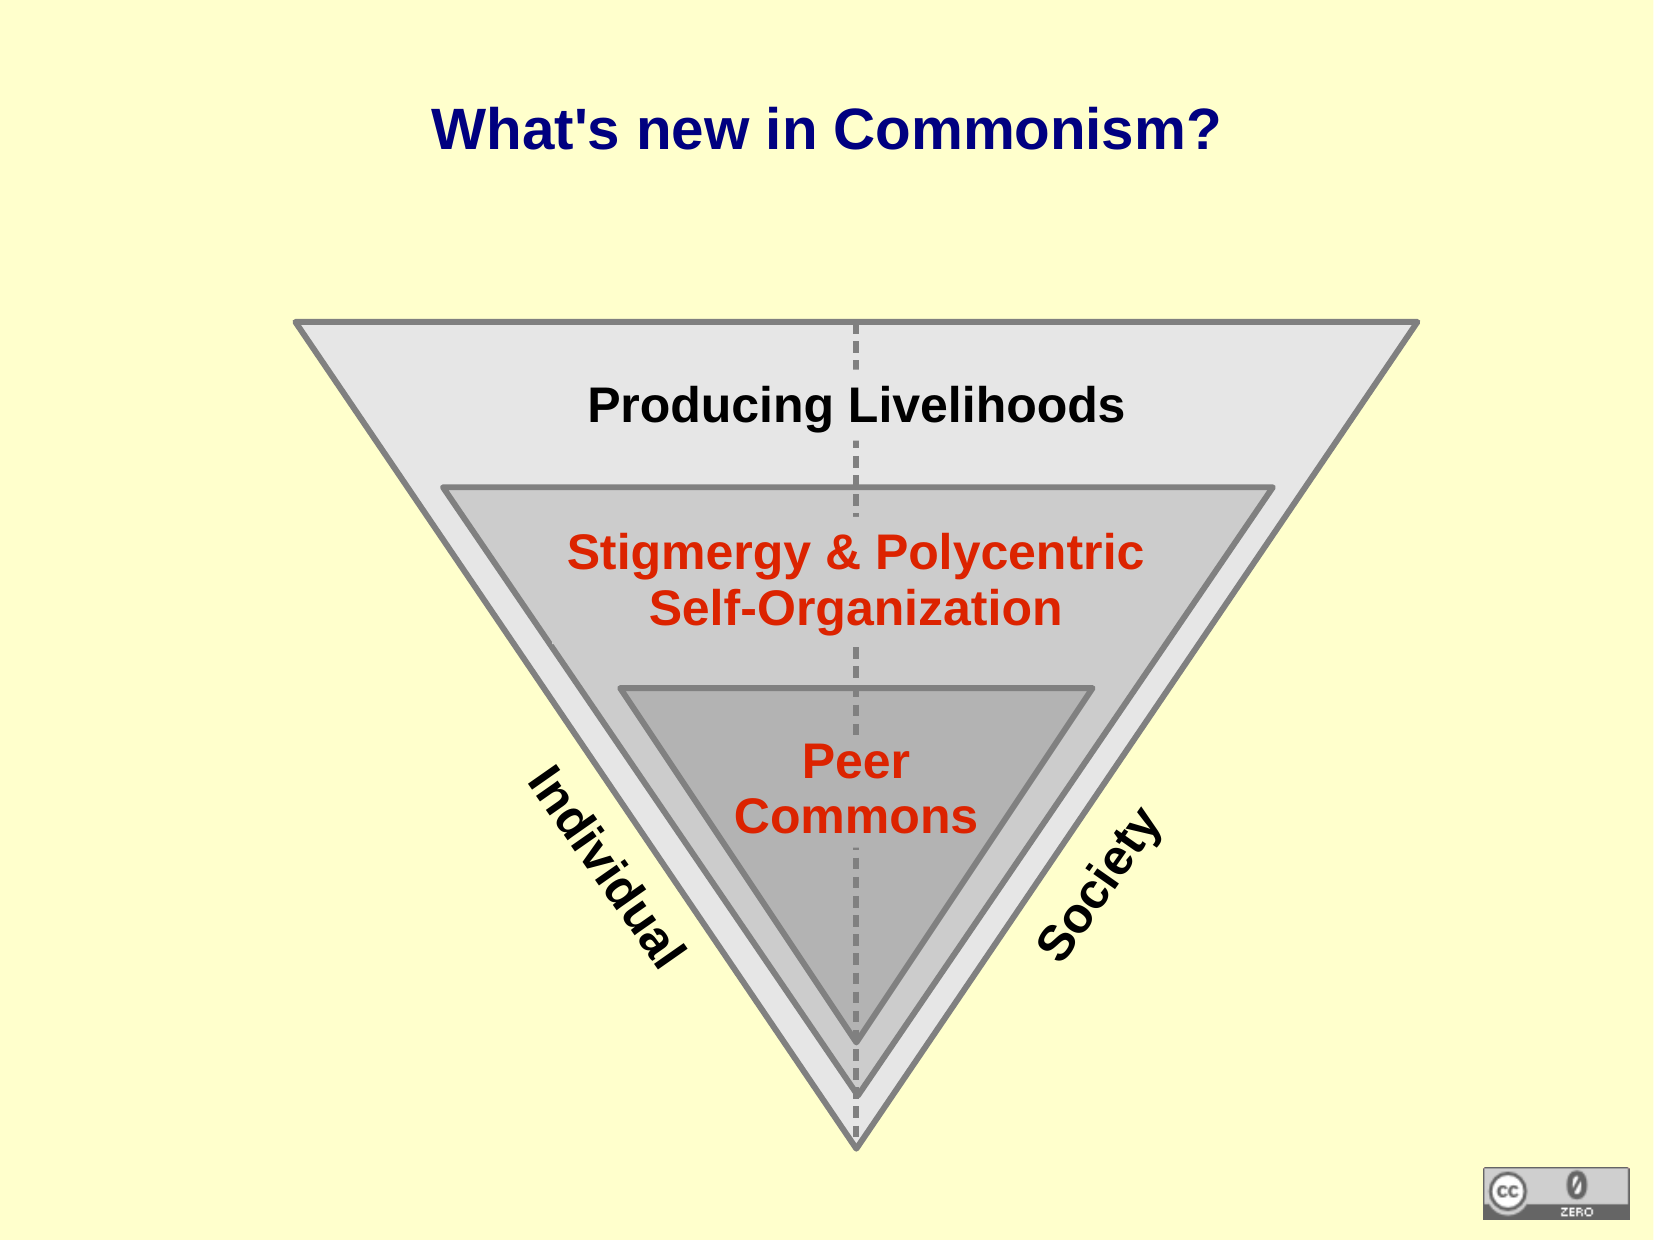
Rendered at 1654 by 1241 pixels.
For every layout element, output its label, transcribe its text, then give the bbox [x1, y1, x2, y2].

picture [1483, 1167, 1630, 1220]
title What's new in Commonism? [82, 56, 1571, 203]
text_box Stigmergy & Polycentric Self-Organization [552, 516, 1160, 645]
text_box Peer Commons [733, 733, 979, 846]
text_box Producing Livelihoods [572, 369, 1141, 441]
text_box Individual [503, 739, 713, 996]
text_box Society [1009, 778, 1188, 990]
text_box [295, 321, 1418, 1145]
